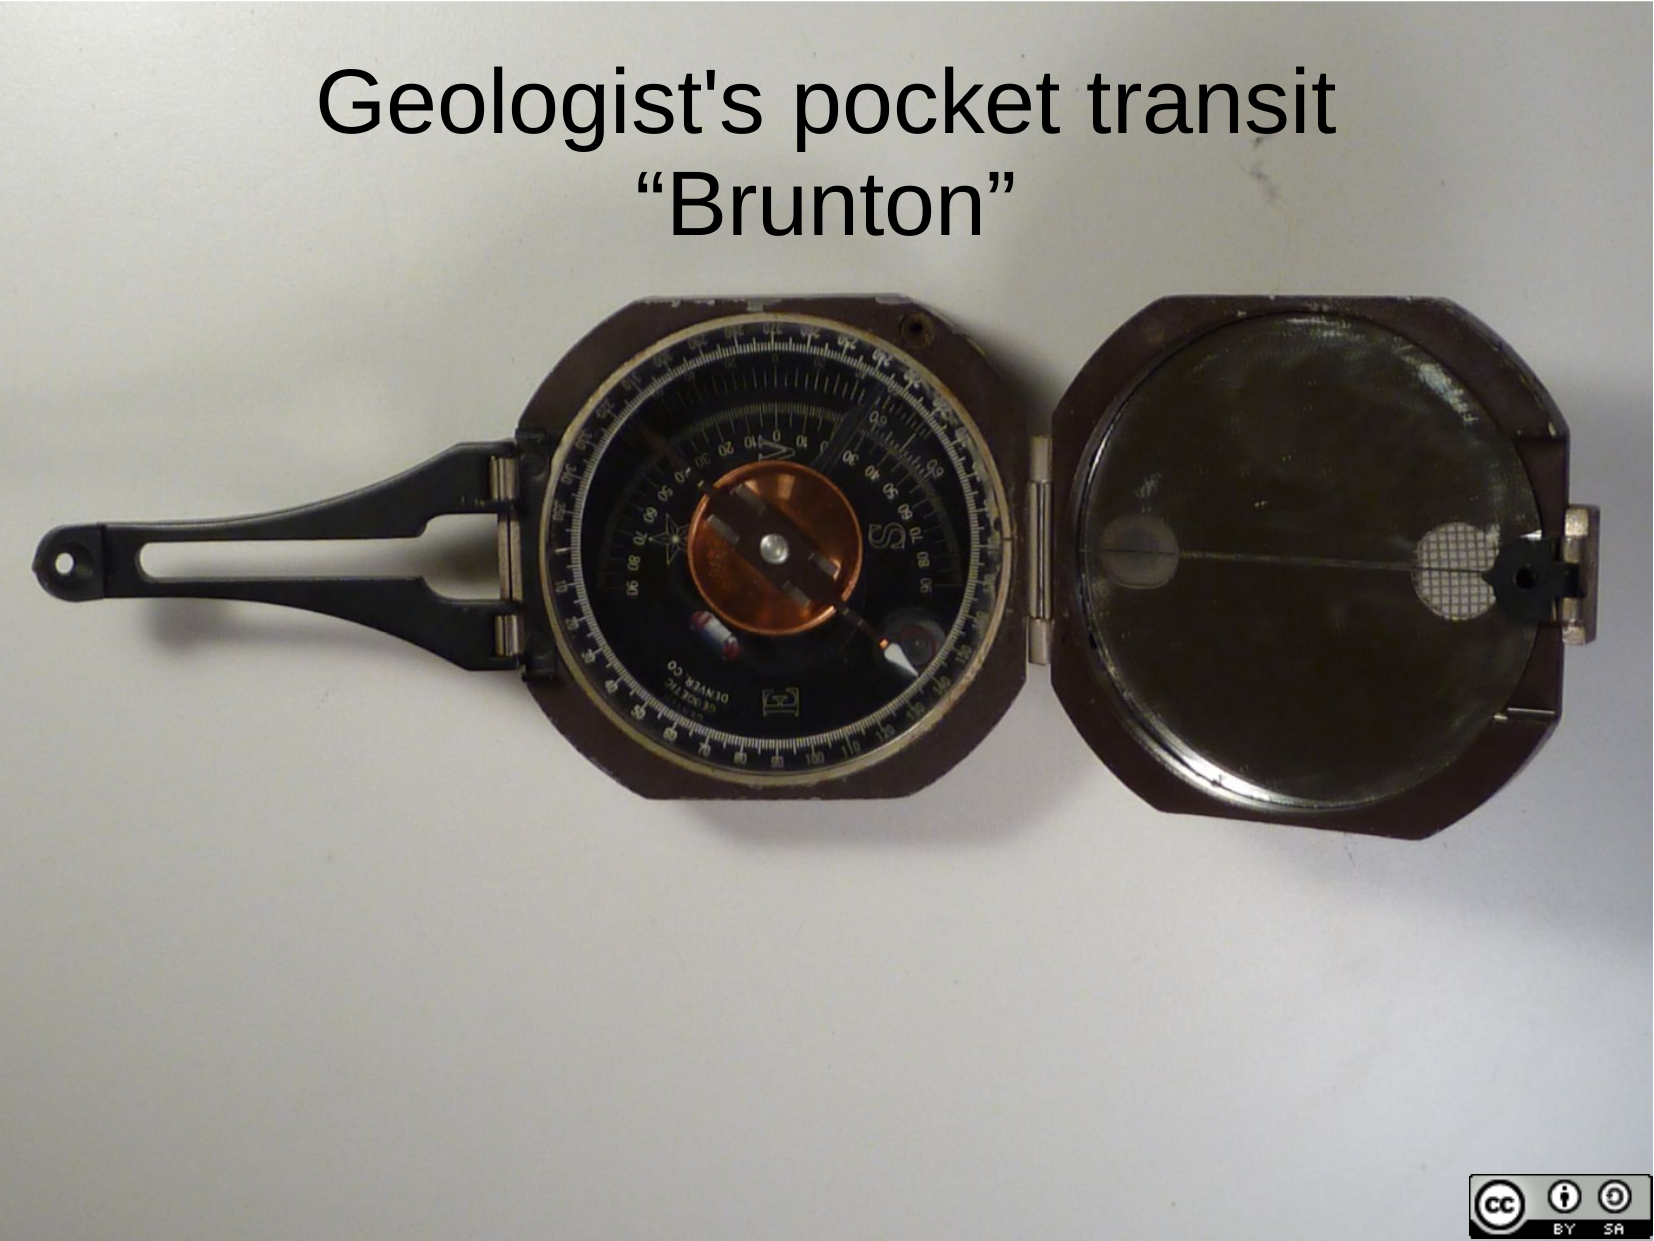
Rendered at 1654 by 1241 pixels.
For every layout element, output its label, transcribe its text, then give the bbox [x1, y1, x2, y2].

title Geologist's pocket transit “Brunton” [82, 49, 1571, 257]
picture [0, 0, 1653, 1241]
